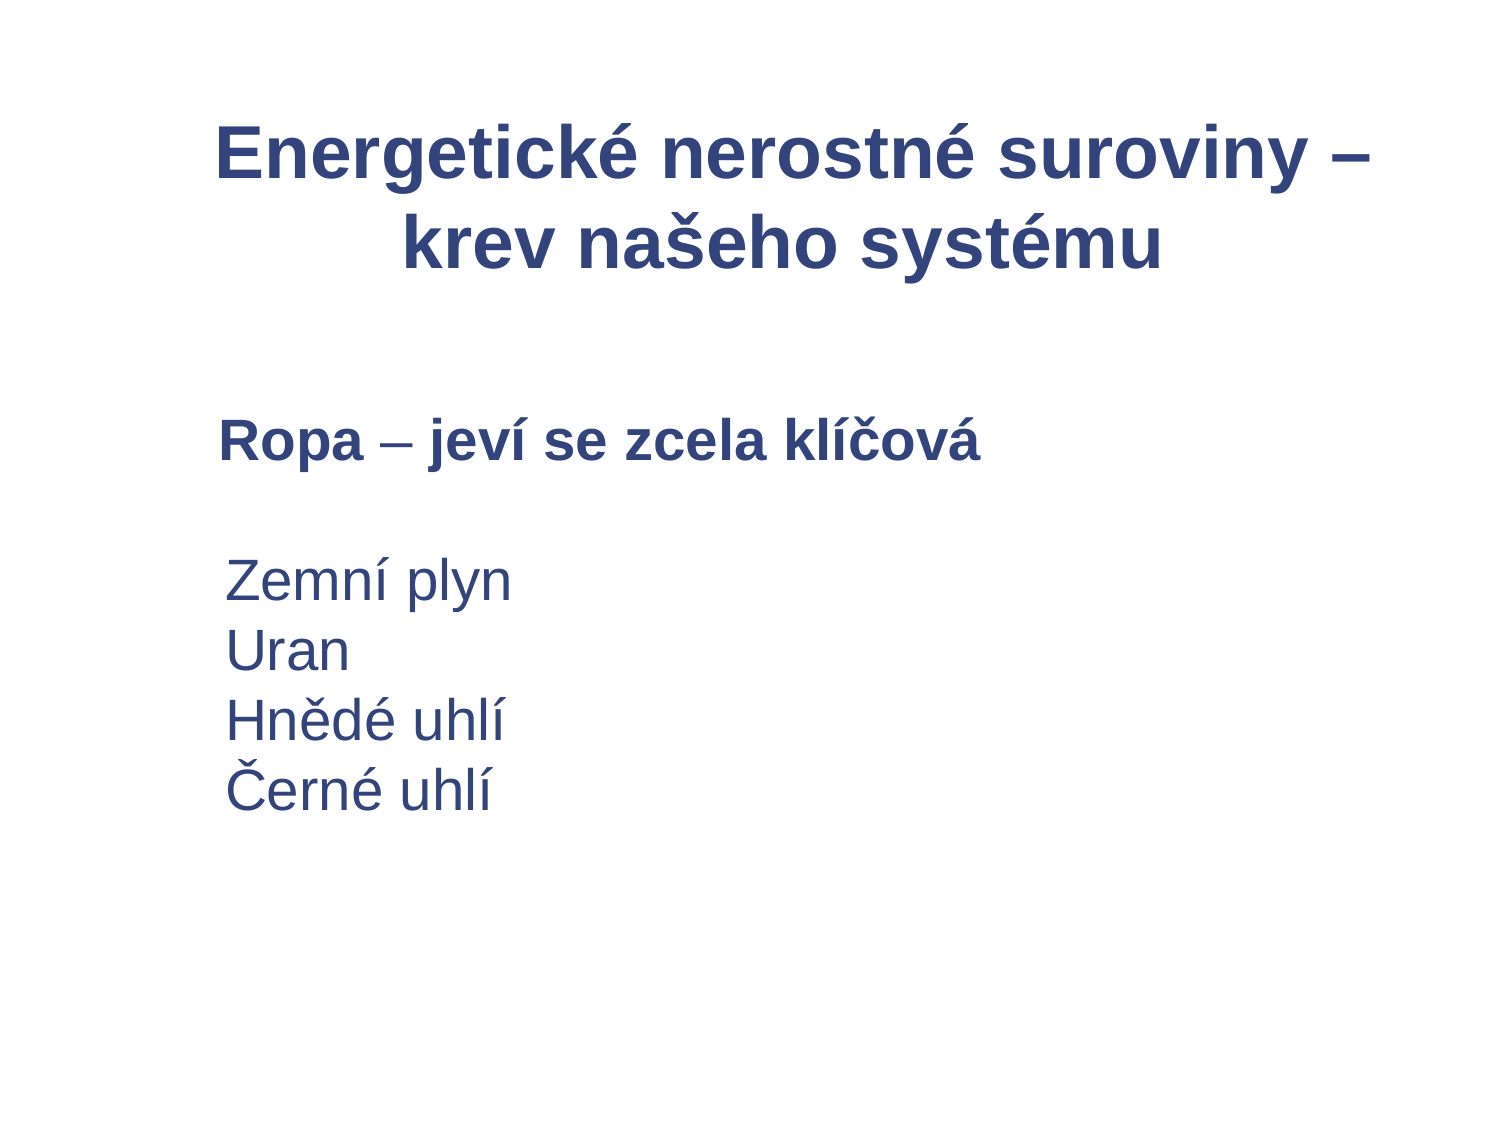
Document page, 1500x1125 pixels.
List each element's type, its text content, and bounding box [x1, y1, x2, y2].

title Energetické nerostné suroviny – krev našeho systému [112, 96, 1476, 292]
list Ropa – jeví se zcela klíčová Zemní plyn Uran Hnědé uhlí Černé uhlí [112, 324, 1388, 1001]
